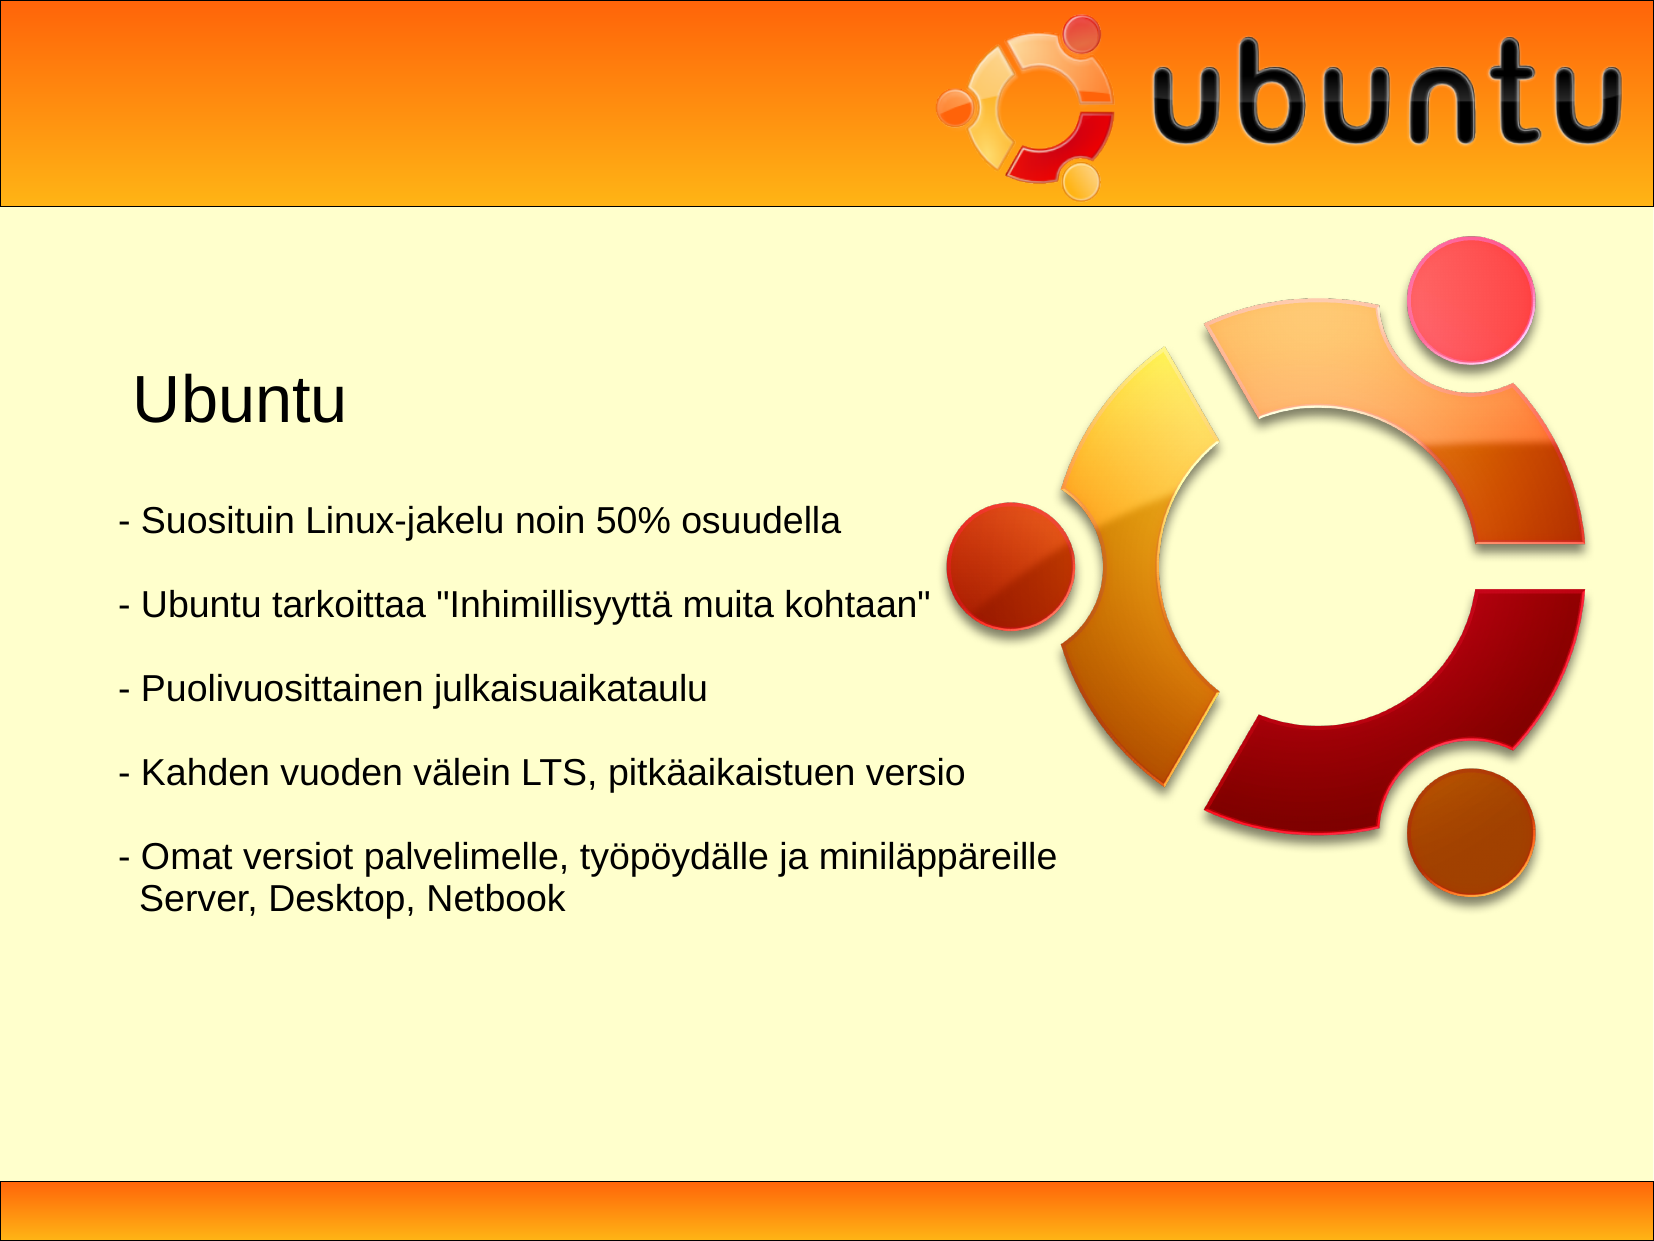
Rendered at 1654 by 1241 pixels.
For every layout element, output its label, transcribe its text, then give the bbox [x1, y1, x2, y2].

picture [936, 234, 1595, 916]
picture [915, 0, 1654, 218]
text_box [0, 1181, 1654, 1241]
text_box Ubuntu [118, 354, 363, 474]
text_box [0, 0, 915, 207]
text_box - Suosituin Linux-jakelu noin 50% osuudella - Ubuntu tarkoittaa "Inhimillisyyttä muita kohtaan" - Puolivuosittainen julkaisuaikataulu - Kahden vuoden välein LTS, pitkäaikaistuen versio - Omat versiot palvelimelle, työpöydälle ja miniläppäreille Server, Desktop, Netbook [29, 492, 1072, 928]
